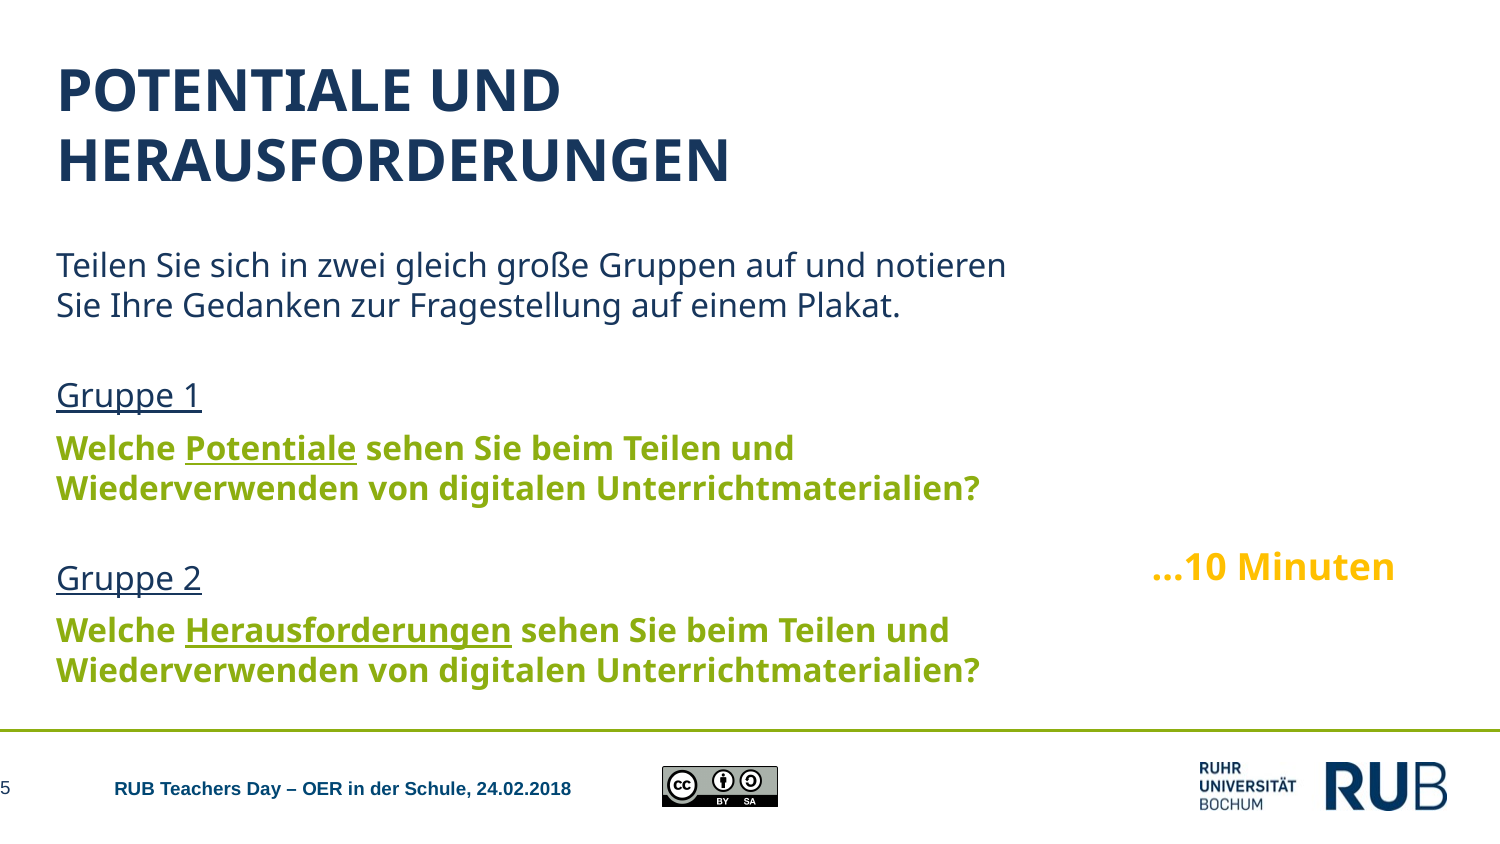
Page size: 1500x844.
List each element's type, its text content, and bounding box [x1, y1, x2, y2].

text_box Teilen Sie sich in zwei gleich große Gruppen auf und notieren Sie Ihre Gedanken zur Fragestellung auf einem Plakat. Gruppe 1 Welche Potentiale sehen Sie beim Teilen und Wiederverwenden von digitalen Unterrichtmaterialien? Gruppe 2 Welche Herausforderungen sehen Sie beim Teilen und Wiederverwenden von digitalen Unterrichtmaterialien? [55, 244, 1015, 694]
text_box ...10 Minuten [1137, 535, 1411, 596]
picture [662, 766, 778, 808]
text_box 5 [0, 764, 85, 810]
text_box RUB Teachers Day – OER in der Schule, 24.02.2018 [114, 776, 948, 822]
text_box Potentiale und Herausforderungen [55, 53, 1002, 195]
